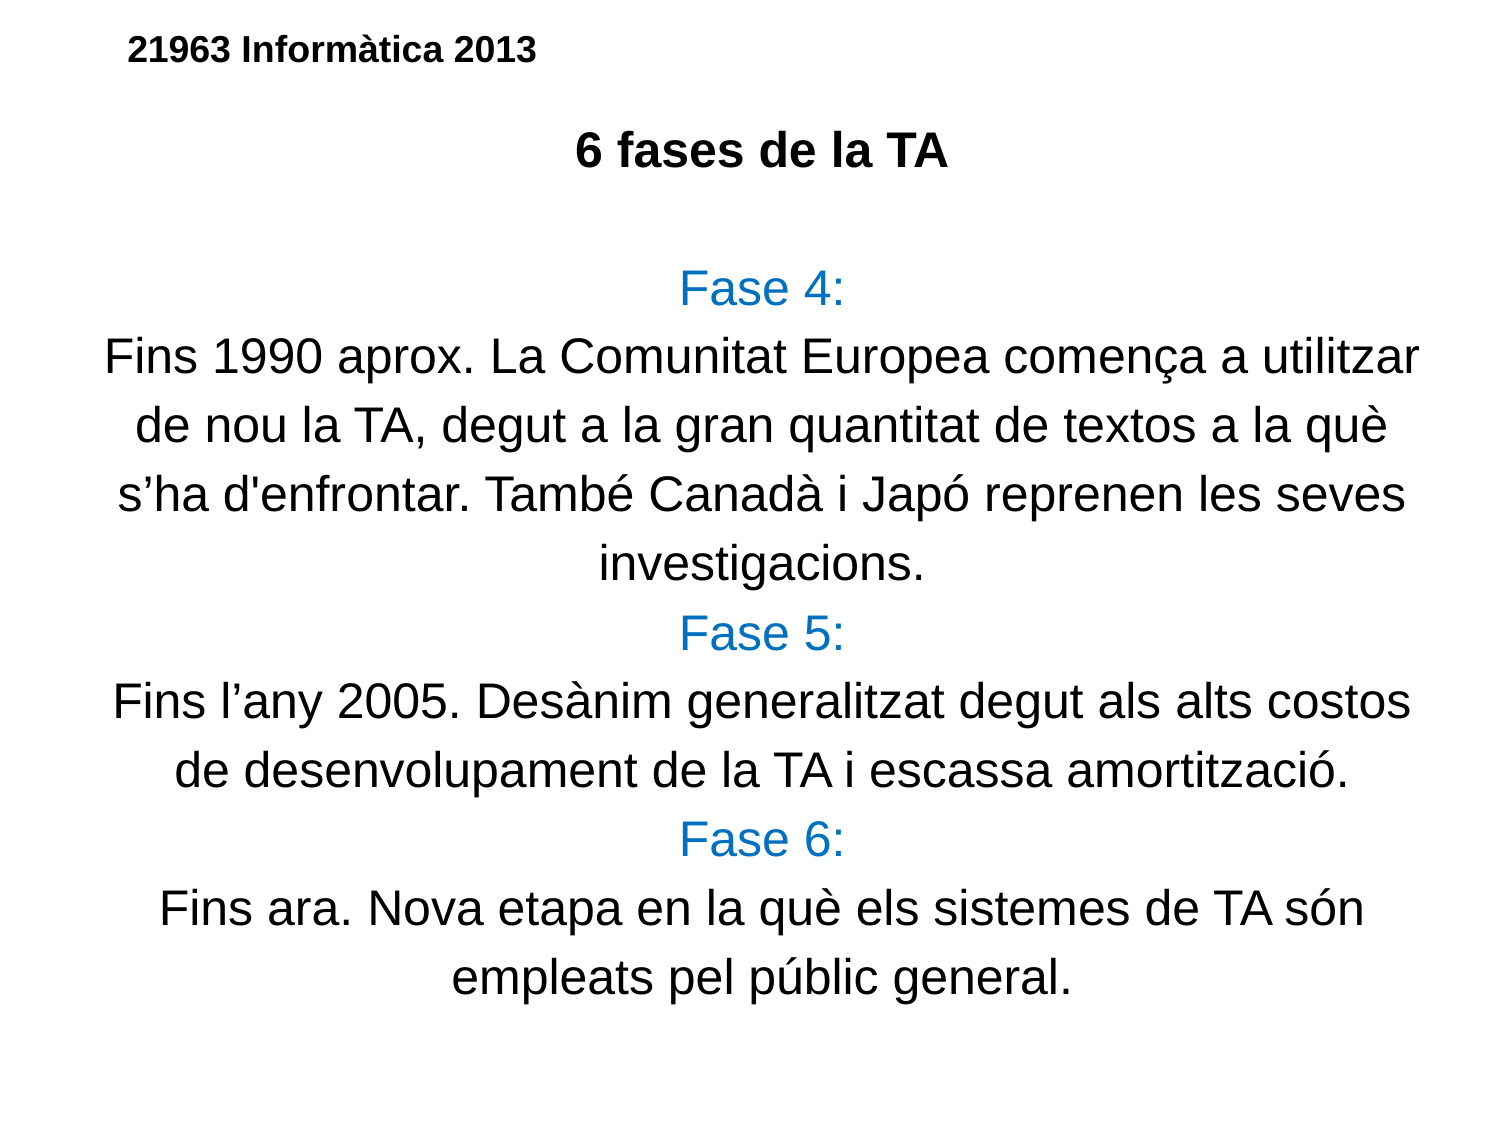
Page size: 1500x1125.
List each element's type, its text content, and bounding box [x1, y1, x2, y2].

text_box 6 fases de la TA Fase 4: Fins 1990 aprox. La Comunitat Europea comença a utilitzar de nou la TA, degut a la gran quantitat de textos a la què s’ha d'enfrontar. També Canadà i Japó reprenen les seves investigacions. Fase 5: Fins l’any 2005. Desànim generalitzat degut als alts costos de desenvolupament de la TA i escassa amortització. Fase 6: Fins ara. Nova etapa en la què els sistemes de TA són empleats pel públic general. [69, 93, 1456, 1042]
text_box 21963 Informàtica 2013 [112, 20, 1388, 85]
